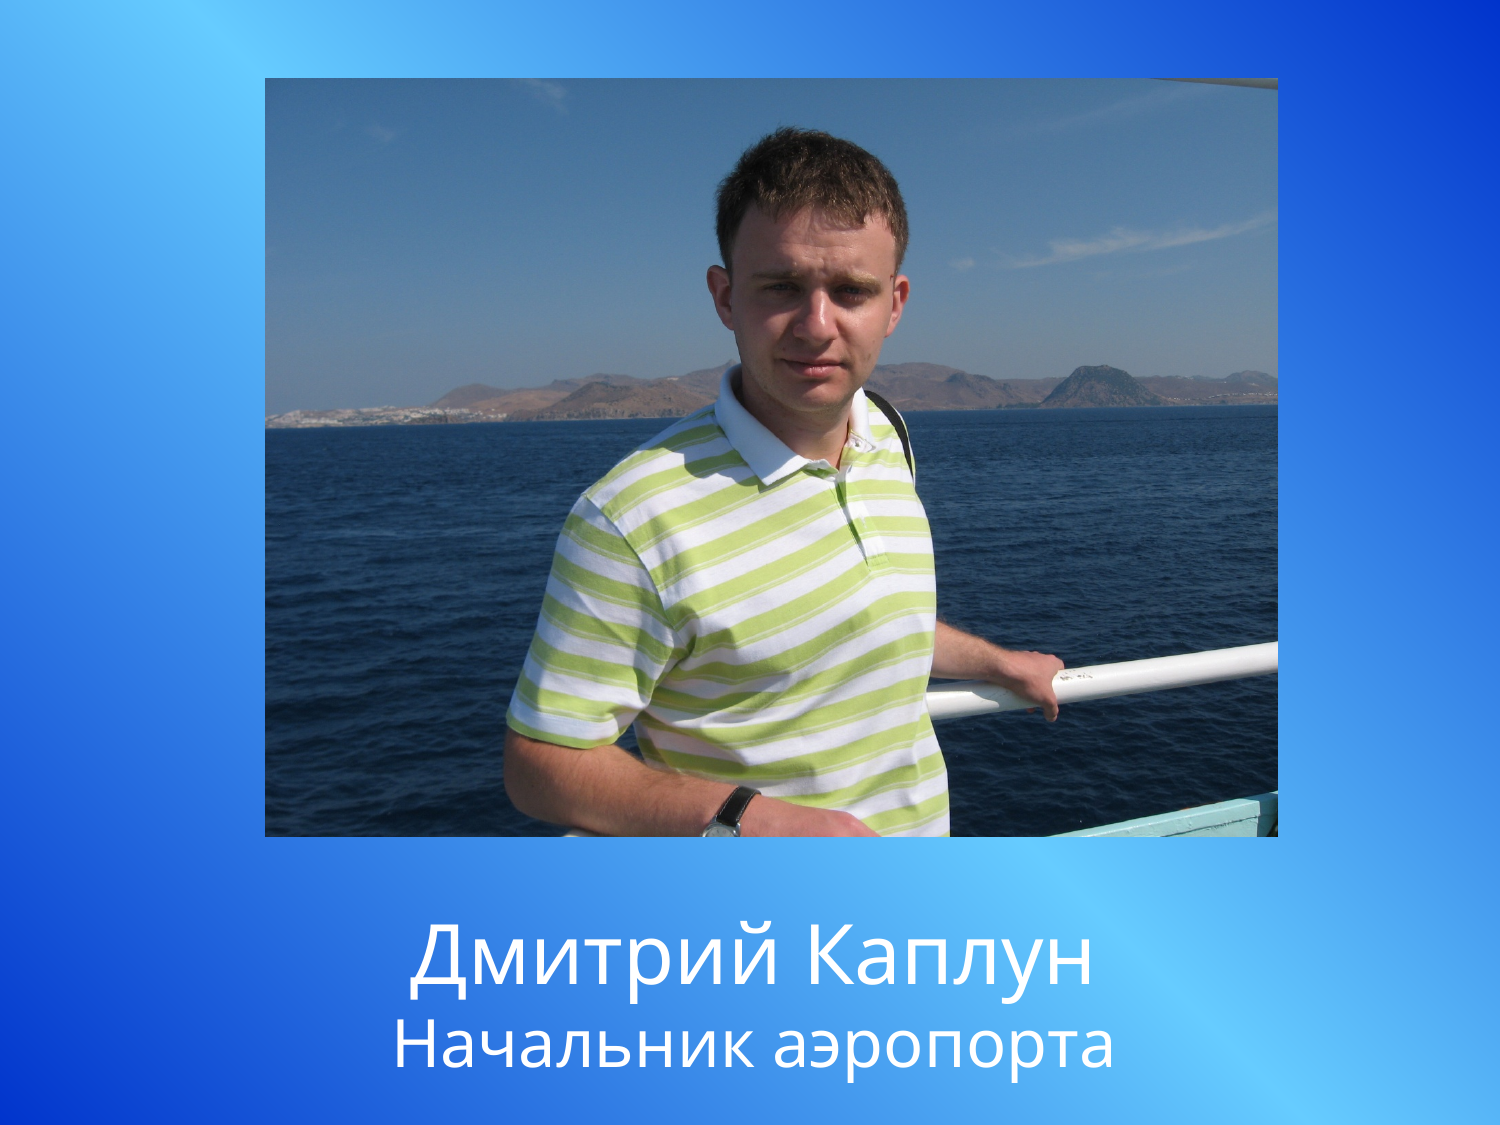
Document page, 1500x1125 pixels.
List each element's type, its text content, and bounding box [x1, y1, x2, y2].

picture [265, 78, 1278, 837]
text_box Дмитрий Каплун Начальник аэропорта [376, 893, 1133, 1089]
